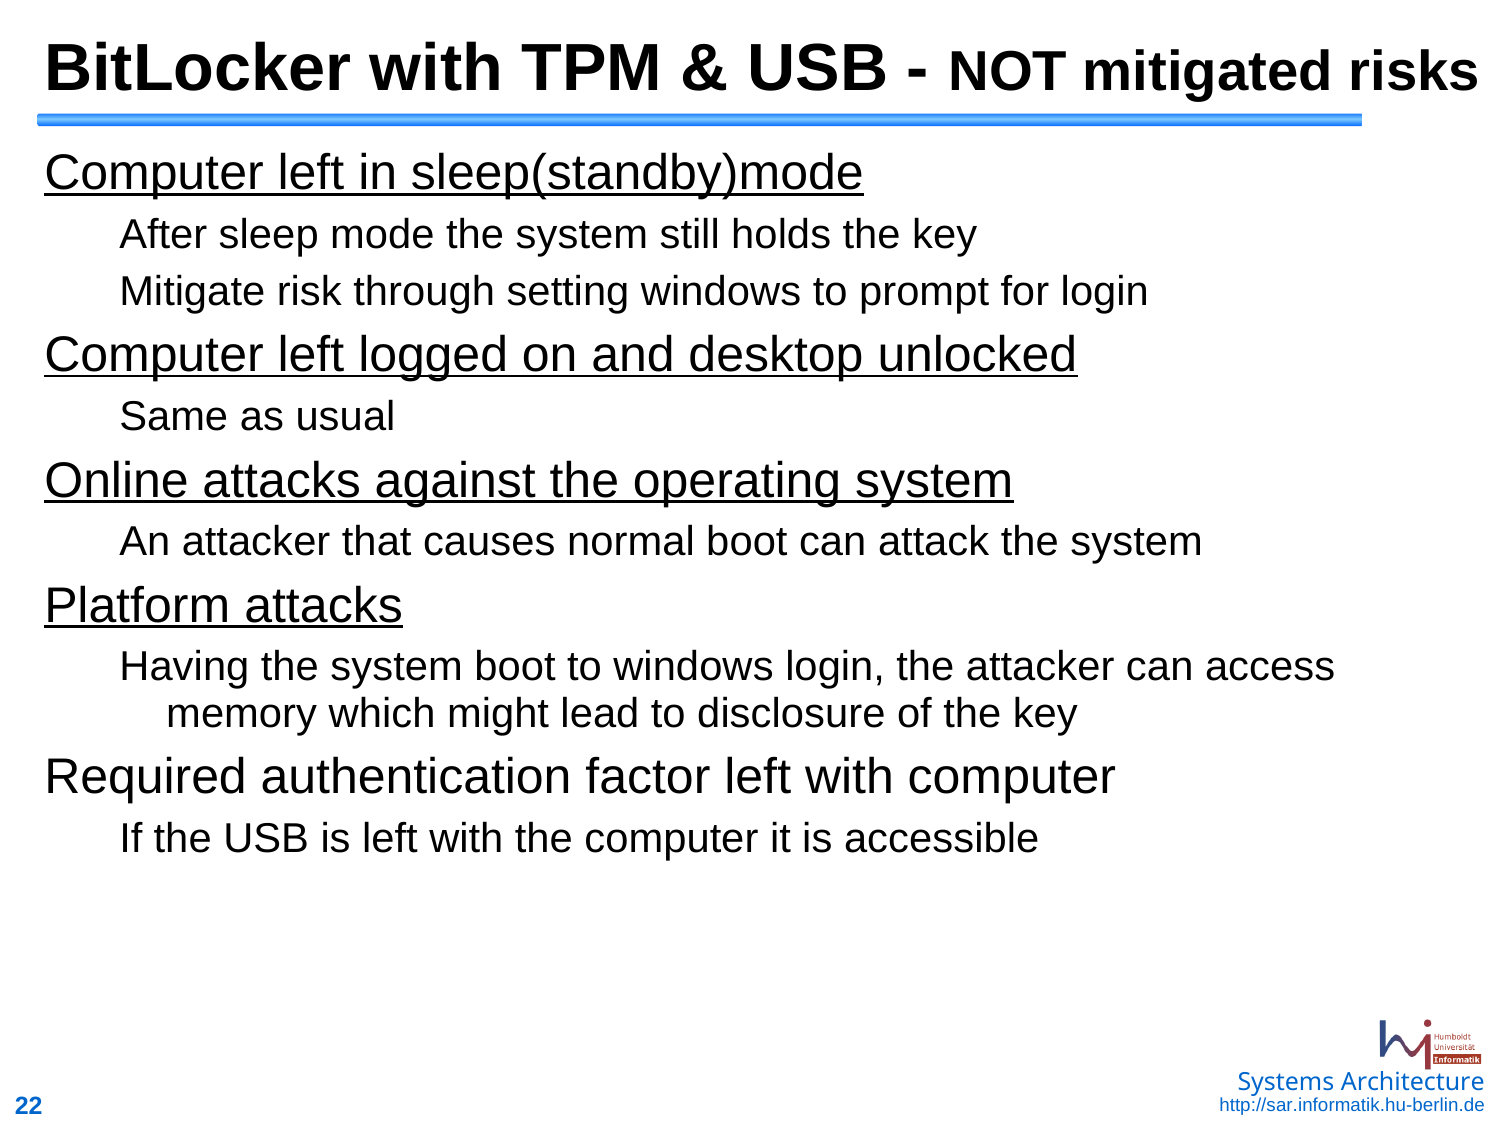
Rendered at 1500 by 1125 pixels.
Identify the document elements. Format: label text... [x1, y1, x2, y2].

title BitLocker with TPM & USB - NOT mitigated risks [29, 16, 1500, 118]
list Computer left in sleep(standby)mode After sleep mode the system still holds the key Mitigate risk through setting windows to prompt for login Computer left logged on and desktop unlocked Same as usual Online attacks against the operating system An attacker that causes normal boot can attack the system Platform attacks Having the system boot to windows login, the attacker can access memory which might lead to disclosure of the key Required authentication factor left with computer If the USB is left with the computer it is accessible [29, 137, 1500, 1059]
picture [1376, 1059, 1483, 1071]
